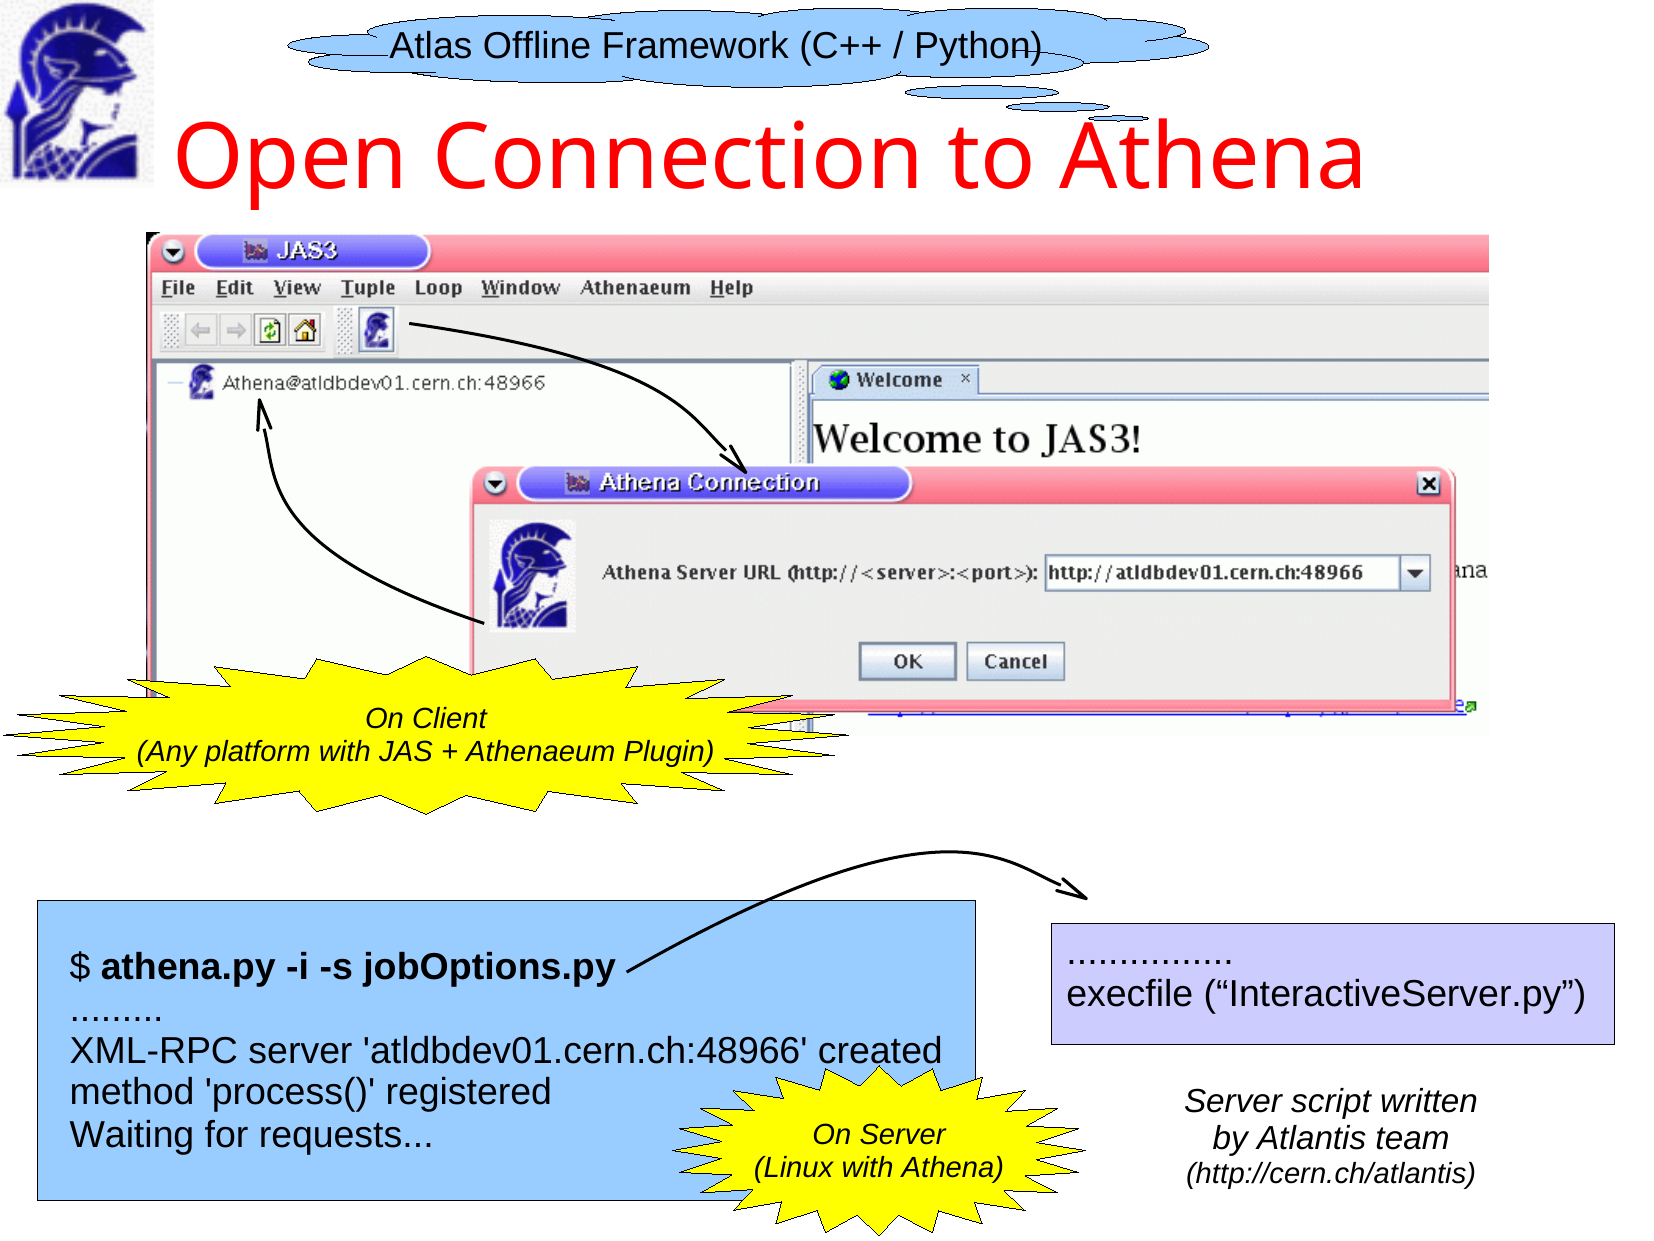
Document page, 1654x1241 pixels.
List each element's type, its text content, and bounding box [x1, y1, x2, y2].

text_box On Server (Linux with Athena) [672, 1065, 1086, 1236]
text_box Atlas Offline Framework (C++ / Python) [905, 85, 1059, 99]
text_box $ athena.py -i -s jobOptions.py ......... XML-RPC server 'atldbdev01.cern.ch:48966' created method 'process()' registered Waiting for requests... [37, 900, 976, 1201]
text_box Server script written by Atlantis team (http://cern.ch/atlantis) [1169, 1075, 1493, 1198]
text_box On Client (Any platform with JAS + Athenaeum Plugin) [3, 656, 849, 815]
picture [146, 232, 1489, 736]
picture [0, 0, 154, 188]
text_box ................ execfile (“InteractiveServer.py”) [1051, 923, 1615, 1045]
title Open Connection to Athena [82, 49, 1459, 257]
text_box Atlas Offline Framework (C++ / Python) [1006, 102, 1110, 112]
text_box Atlas Offline Framework (C++ / Python) [287, 8, 1209, 88]
picture [146, 688, 165, 697]
